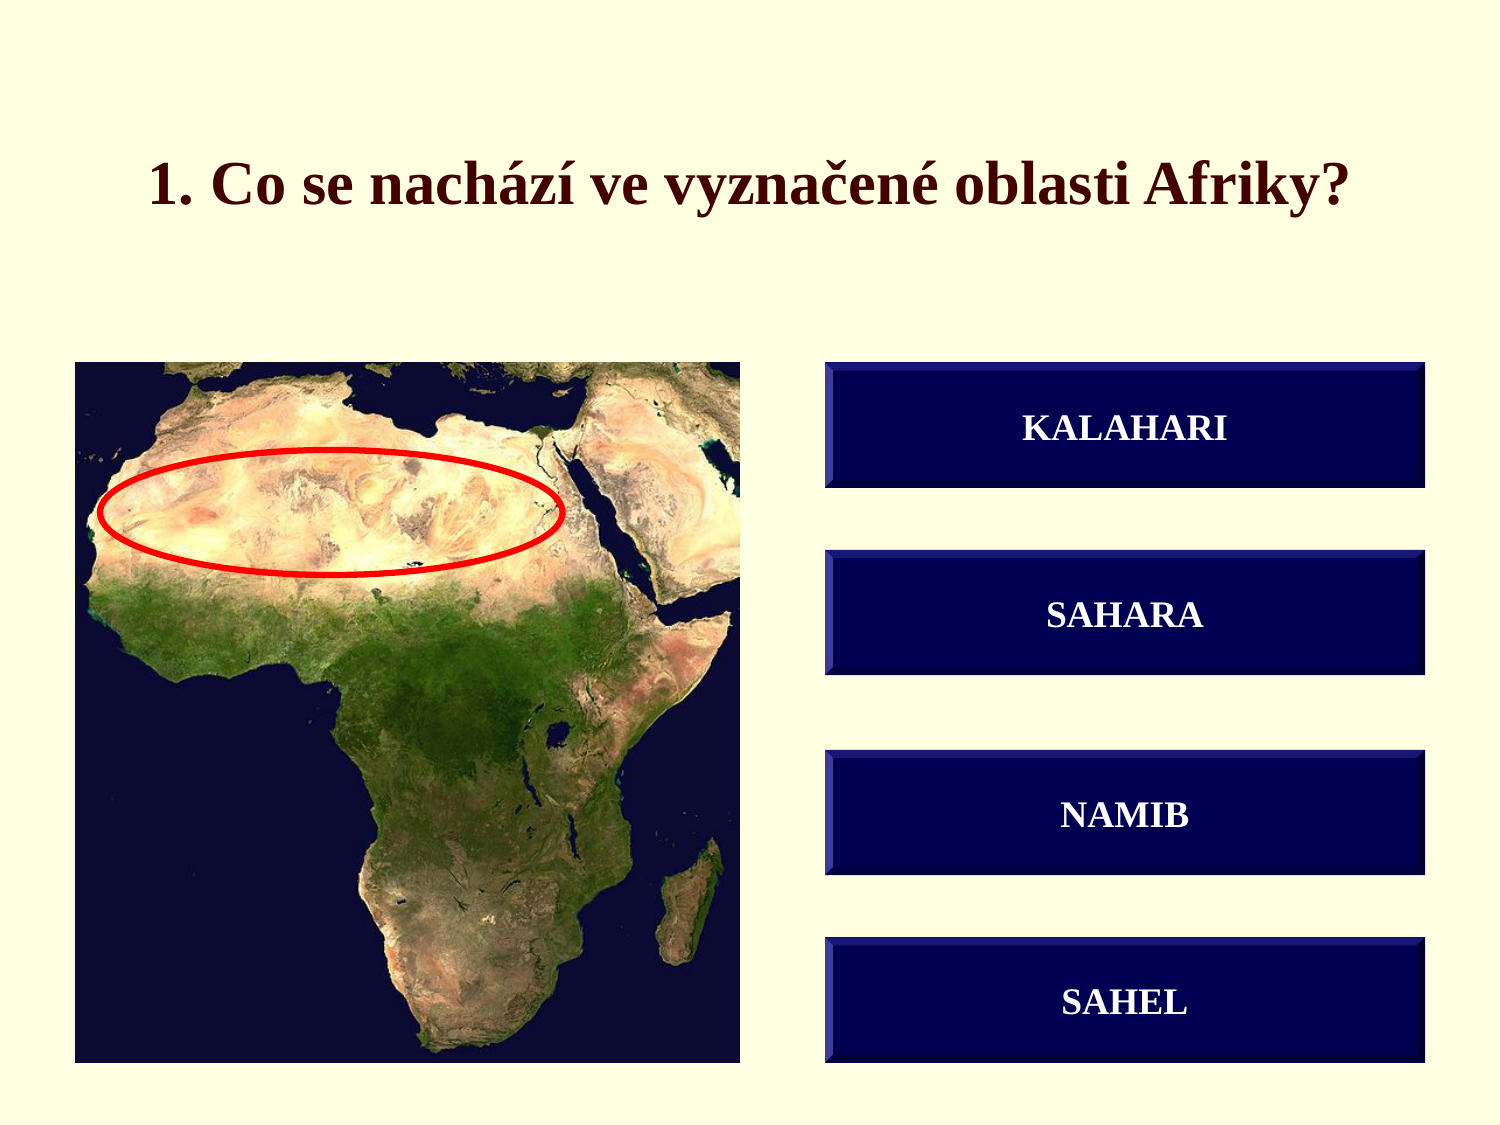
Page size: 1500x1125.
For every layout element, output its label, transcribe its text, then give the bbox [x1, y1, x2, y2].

text_box NAMIB [834, 759, 1416, 866]
text_box [75, 362, 740, 1063]
title 1. Co se nachází ve vyznačené oblasti Afriky? [0, 135, 1500, 225]
text_box B [826, 362, 1424, 371]
text_box C [826, 549, 1424, 559]
text_box KALAHARI [834, 371, 1416, 479]
text_box SAHARA [834, 559, 1416, 666]
text_box D [826, 749, 1424, 759]
text_box SAHEL [834, 946, 1416, 1054]
title ŠPATNĚ! [826, 937, 1424, 946]
